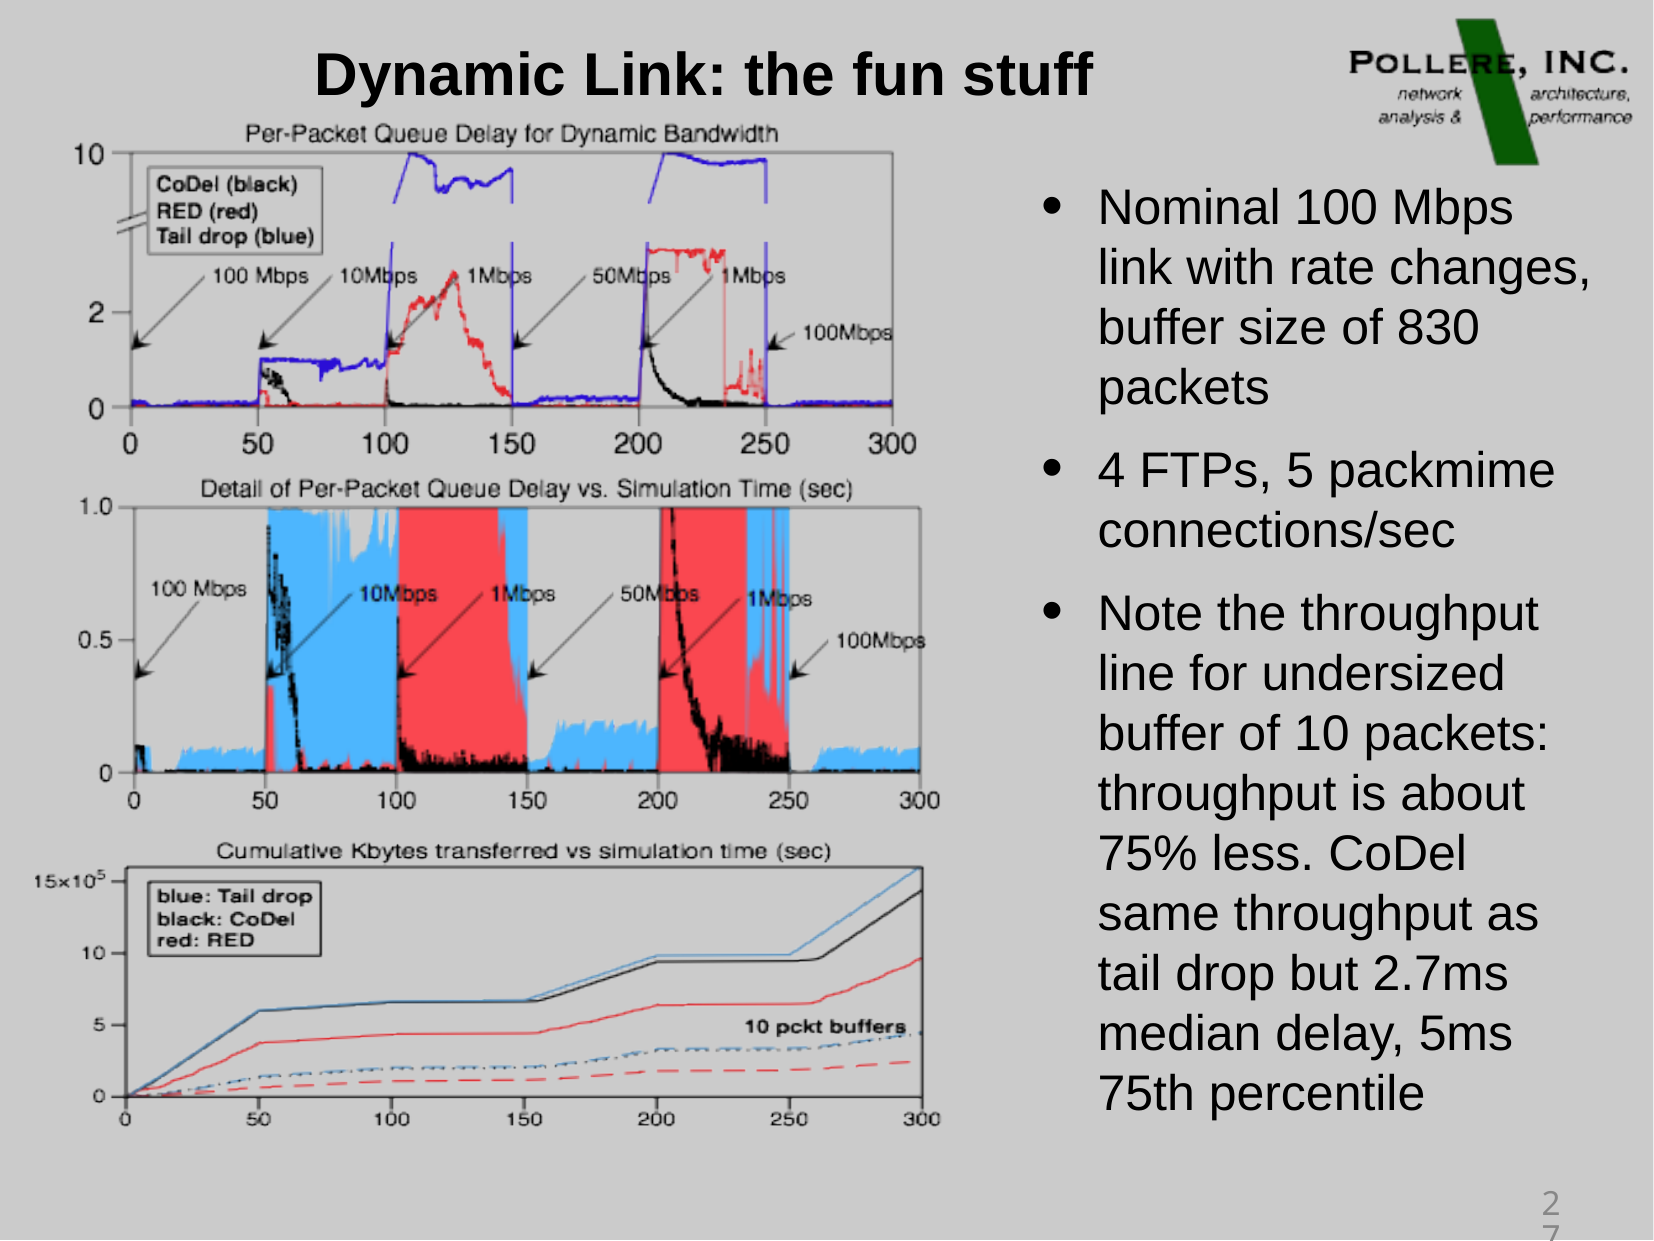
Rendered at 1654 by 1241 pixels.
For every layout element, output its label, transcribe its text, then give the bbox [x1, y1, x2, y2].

title Dynamic Link: the fun stuff [74, 18, 1336, 124]
list Nominal 100 Mbps link with rate changes, buffer size of 830 packets 4 FTPs, 5 packmime connections/sec Note the throughput line for undersized buffer of 10 packets: throughput is about 75% less. CoDel same throughput as tail drop but 2.7ms median delay, 5ms 75th percentile [1035, 168, 1604, 1241]
picture [35, 836, 953, 1139]
picture [1329, 14, 1651, 169]
picture [43, 116, 953, 827]
